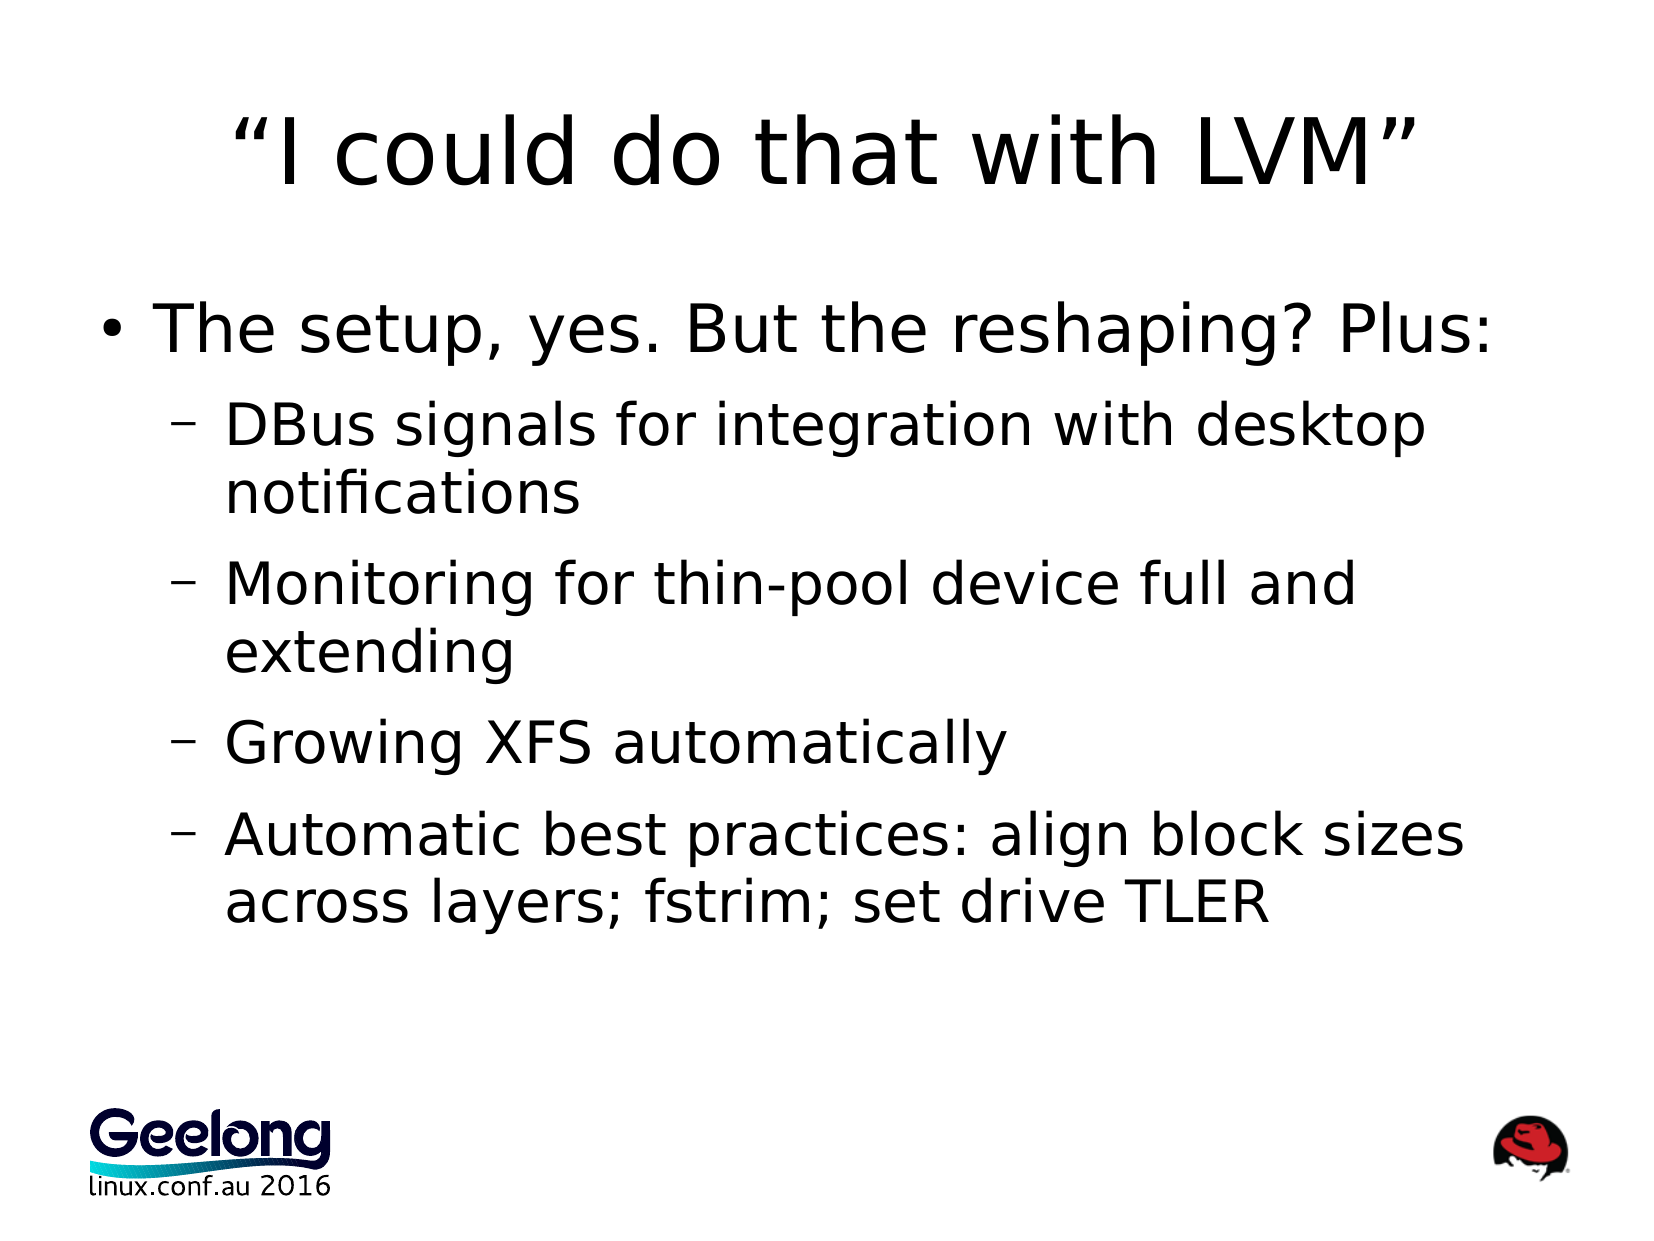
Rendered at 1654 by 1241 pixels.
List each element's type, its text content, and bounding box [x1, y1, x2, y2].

picture [1492, 1113, 1576, 1191]
list The setup, yes. But the reshaping? Plus: DBus signals for integration with desktop notifications Monitoring for thin-pool device full and extending Growing XFS automatically Automatic best practices: align block sizes across layers; fstrim; set drive TLER [82, 290, 1571, 1010]
title “I could do that with LVM” [82, 49, 1571, 257]
